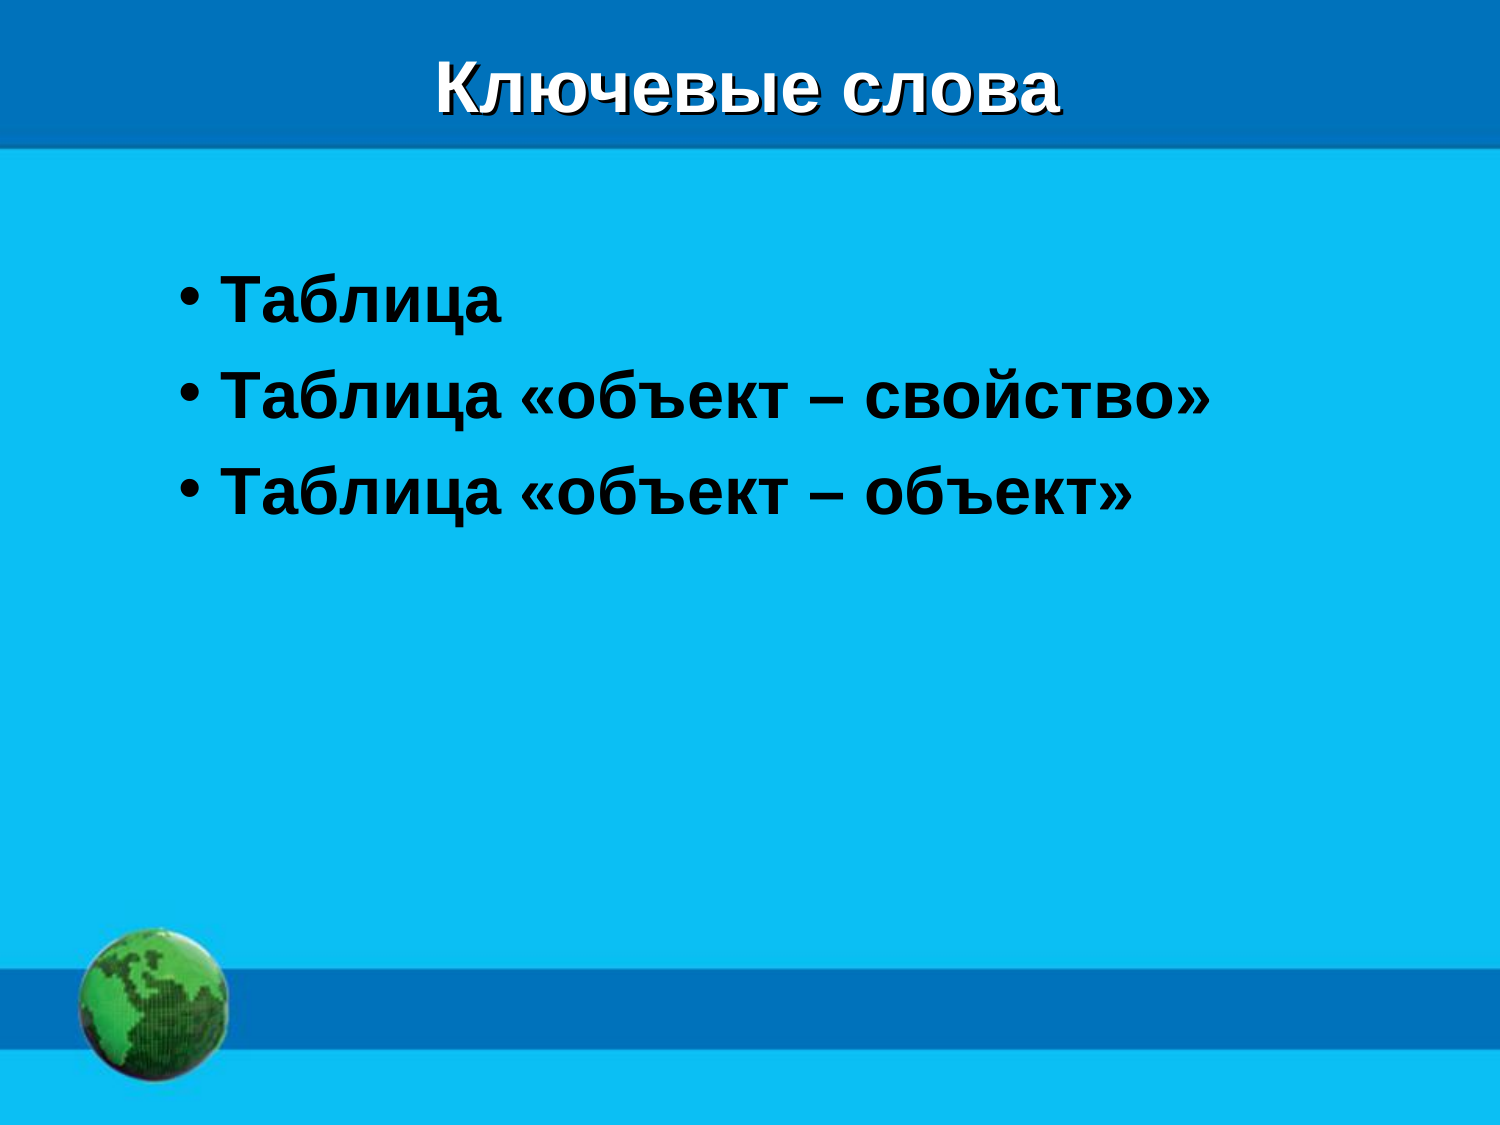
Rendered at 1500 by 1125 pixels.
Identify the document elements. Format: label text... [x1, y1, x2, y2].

text_box Таблица Таблица «объект – свойство» Таблица «объект – объект» [76, 231, 1449, 646]
picture [0, 926, 1500, 1086]
picture [0, 0, 1500, 146]
text_box Ключевые слова [70, 30, 1426, 135]
